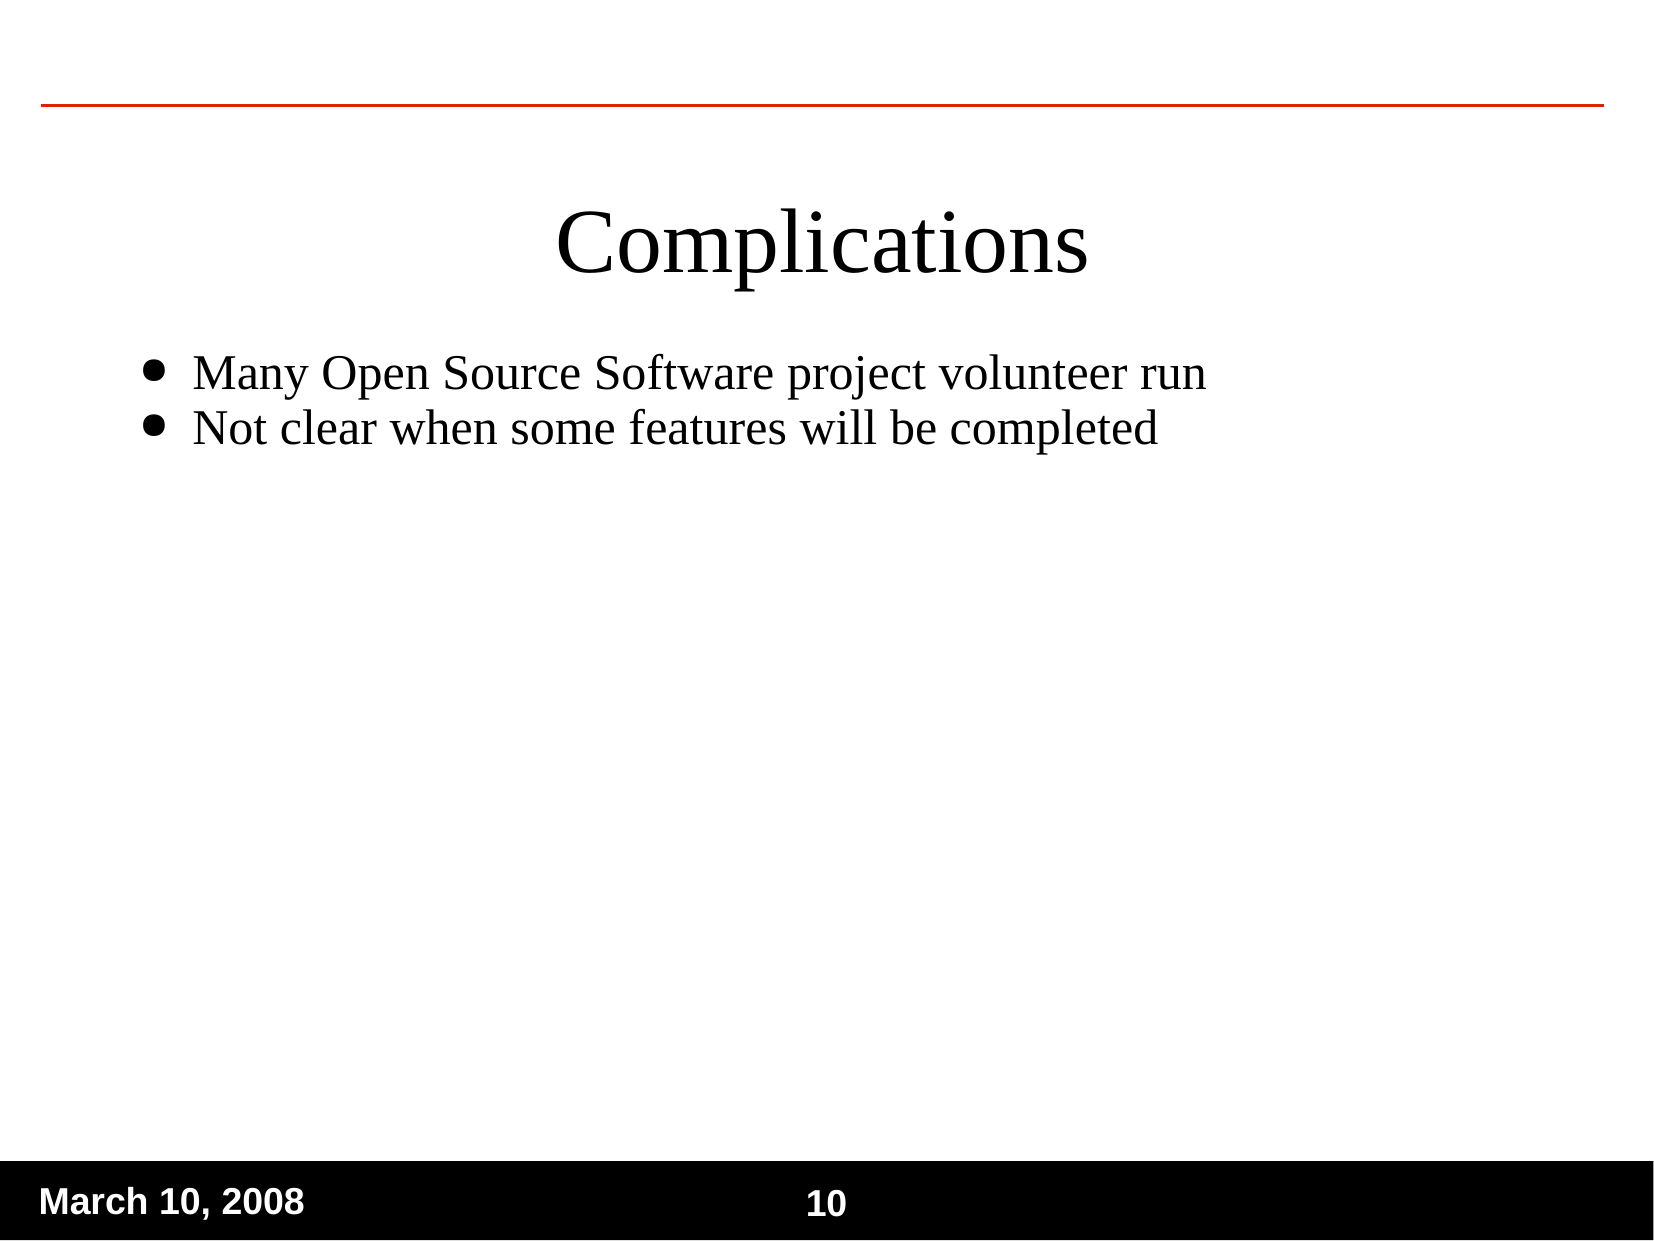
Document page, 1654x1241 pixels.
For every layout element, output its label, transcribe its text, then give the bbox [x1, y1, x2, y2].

title Complications [117, 137, 1530, 346]
list Many Open Source Software project volunteer run Not clear when some features will be completed [121, 344, 1534, 1127]
